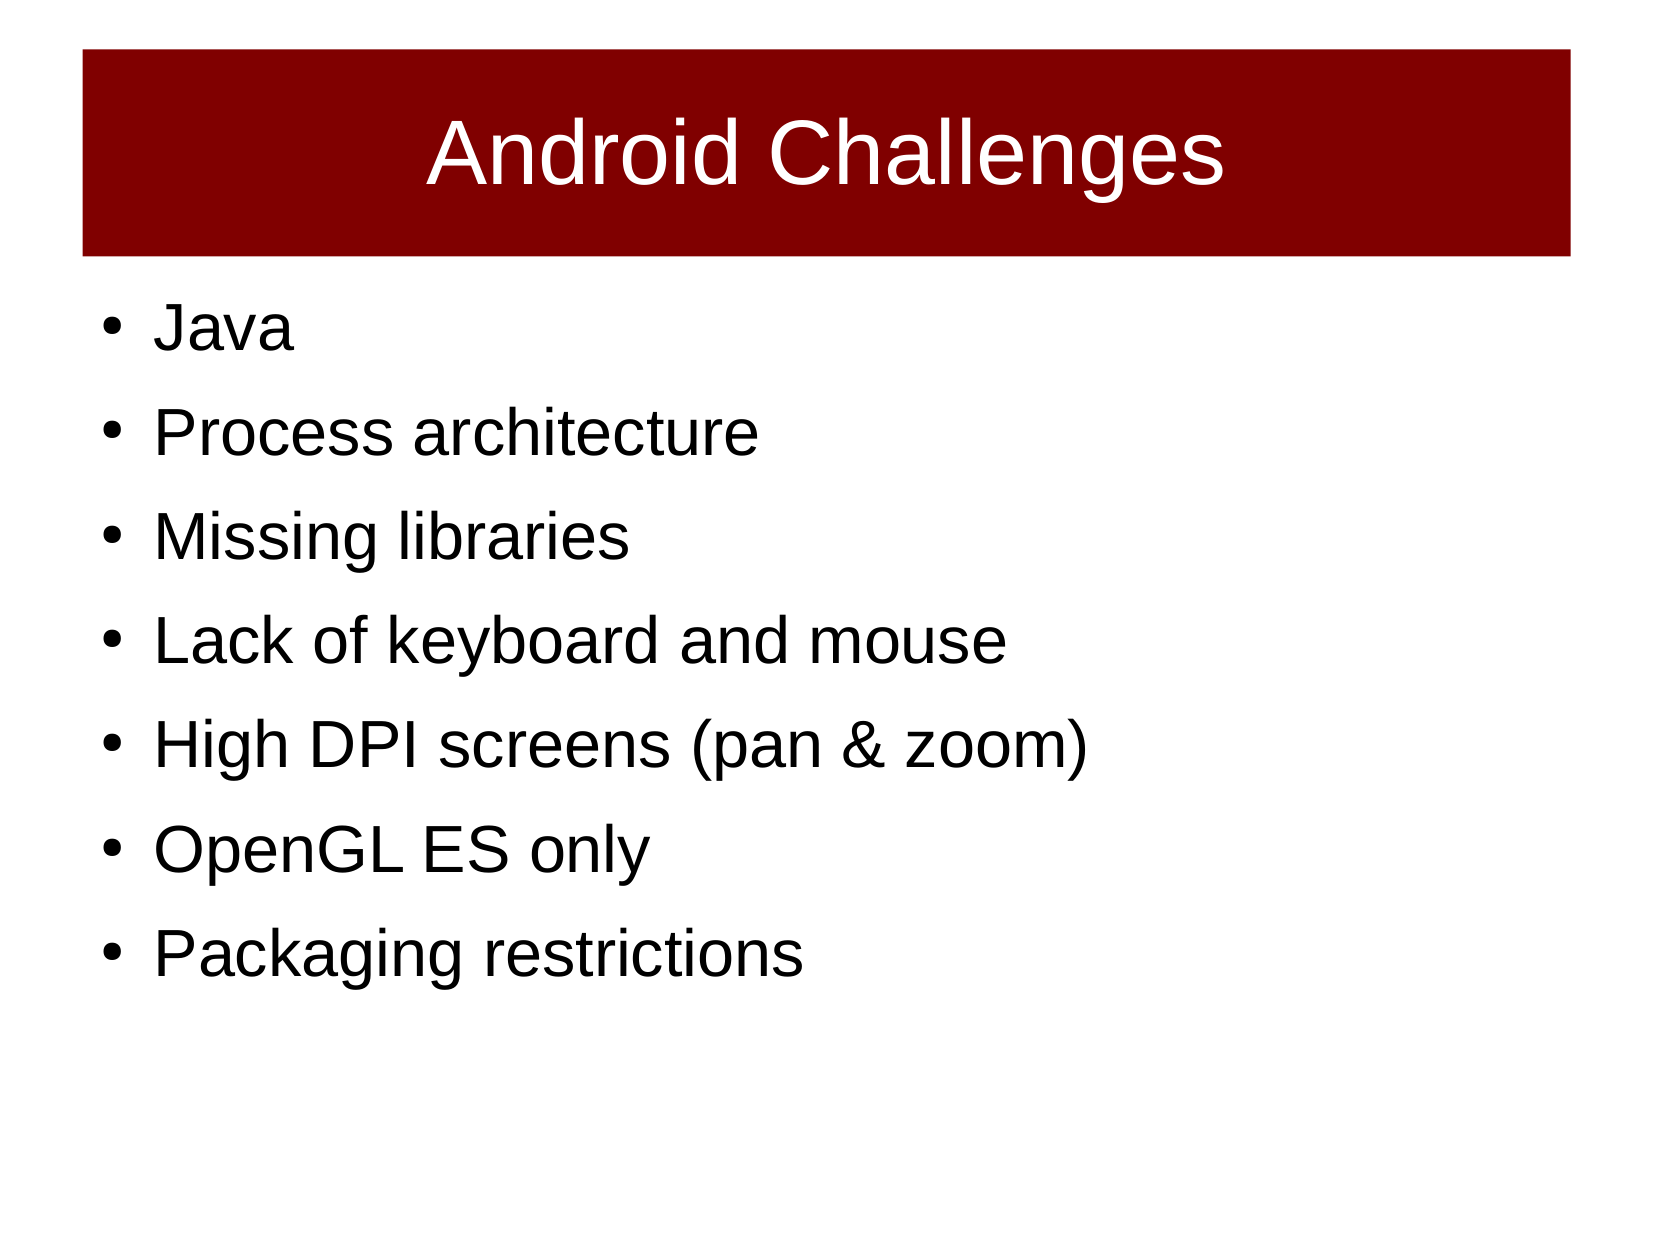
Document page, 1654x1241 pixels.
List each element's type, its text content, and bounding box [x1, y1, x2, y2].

list Java Process architecture Missing libraries Lack of keyboard and mouse High DPI screens (pan & zoom) OpenGL ES only Packaging restrictions [82, 290, 1571, 1094]
title Android Challenges [82, 49, 1571, 257]
